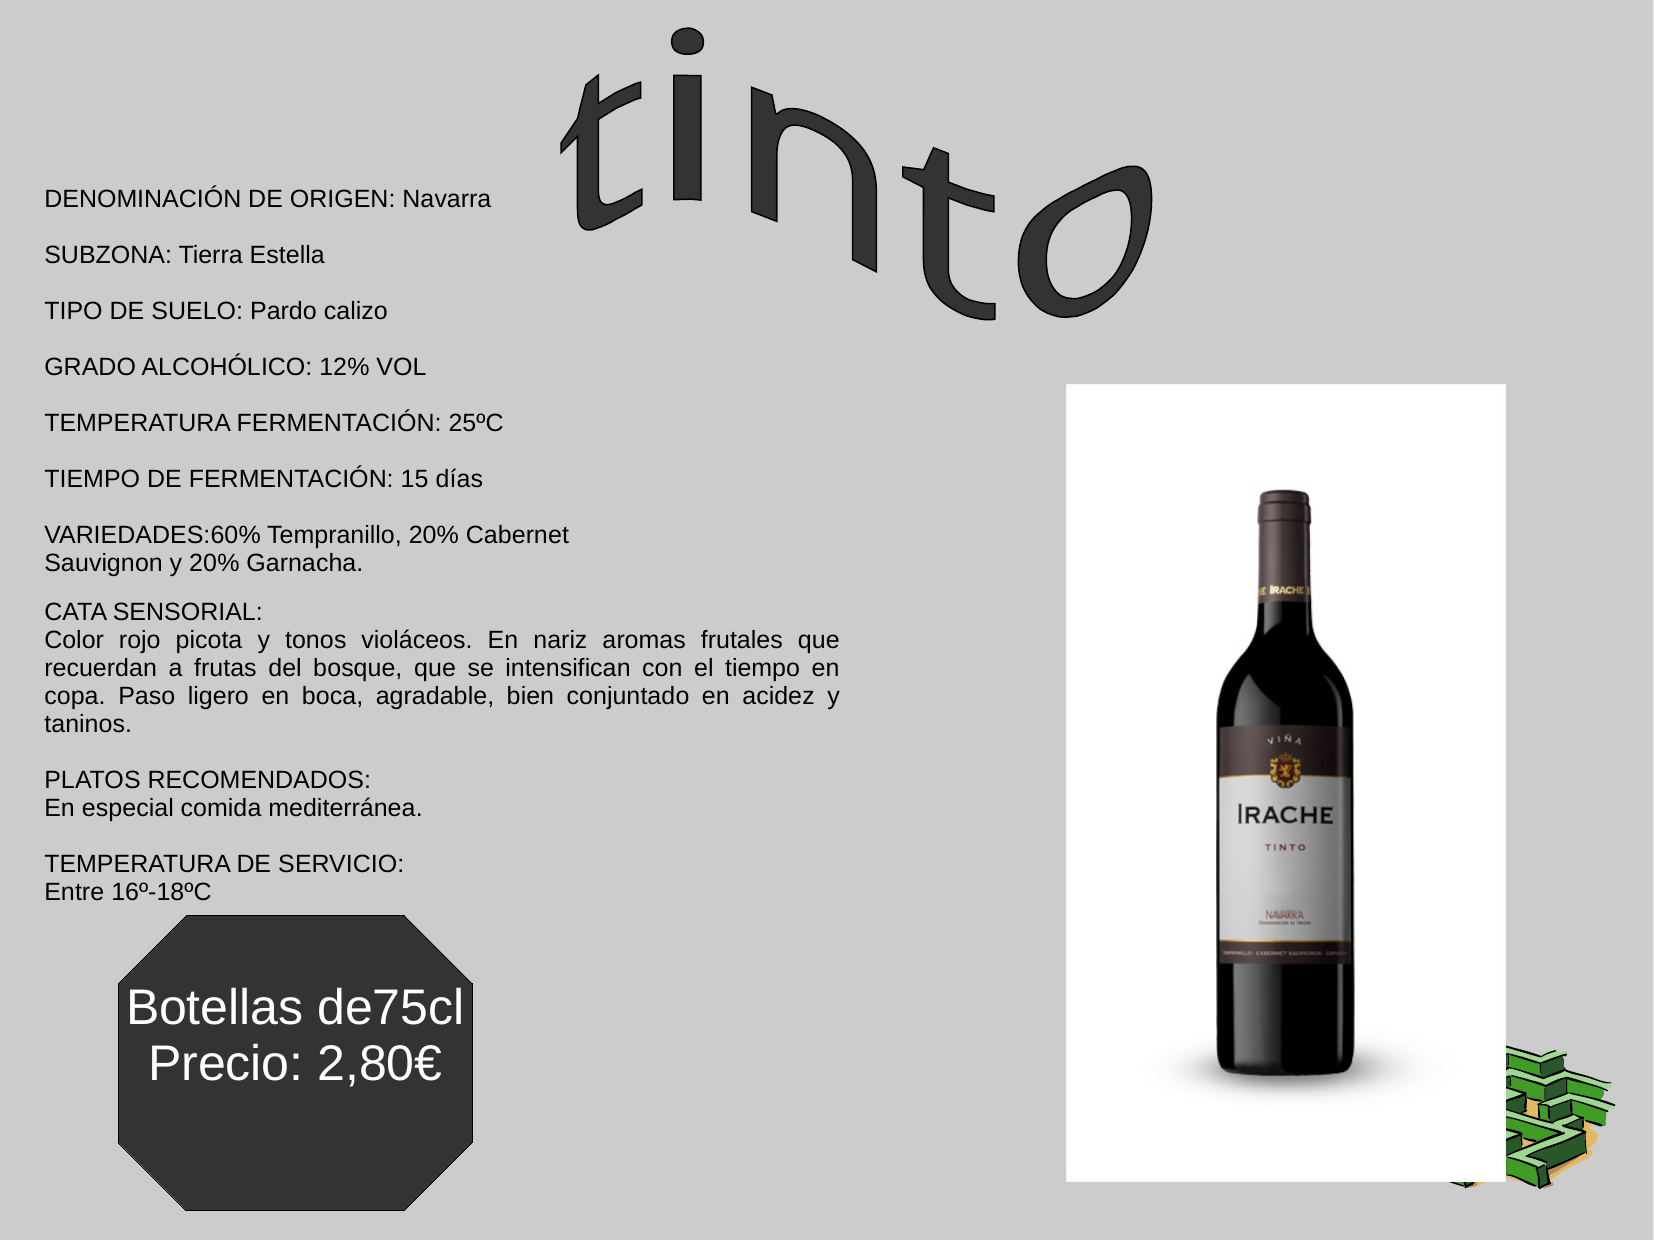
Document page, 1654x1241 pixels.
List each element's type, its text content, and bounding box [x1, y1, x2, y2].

text_box Botellas de75cl Precio: 2,80€ [118, 916, 473, 1211]
text_box tinto [751, 87, 877, 272]
text_box tinto [902, 147, 995, 320]
text_box tinto [621, 189, 642, 217]
text_box DENOMINACIÓN DE ORIGEN: Navarra SUBZONA: Tierra Estella TIPO DE SUELO: Pardo calizo GRADO ALCOHÓLICO: 12% VOL TEMPERATURA FERMENTACIÓN: 25ºC TIEMPO DE FERMENTACIÓN: 15 días VARIEDADES:60% Tempranillo, 20% Cabernet Sauvignon y 20% Garnacha. [29, 177, 621, 584]
text_box tinto [671, 28, 704, 55]
text_box tinto [561, 75, 641, 177]
picture [1066, 384, 1506, 1182]
text_box tinto [673, 75, 701, 201]
text_box tinto [1018, 166, 1152, 318]
text_box CATA SENSORIAL: Color rojo picota y tonos violáceos. En nariz aromas frutales que recuerdan a frutas del bosque, que se intensifican con el tiempo en copa. Paso ligero en boca, agradable, bien conjuntado en acidez y taninos. PLATOS RECOMENDADOS: En especial comida mediterránea. TEMPERATURA DE SERVICIO: Entre 16º-18ºC [29, 590, 857, 916]
